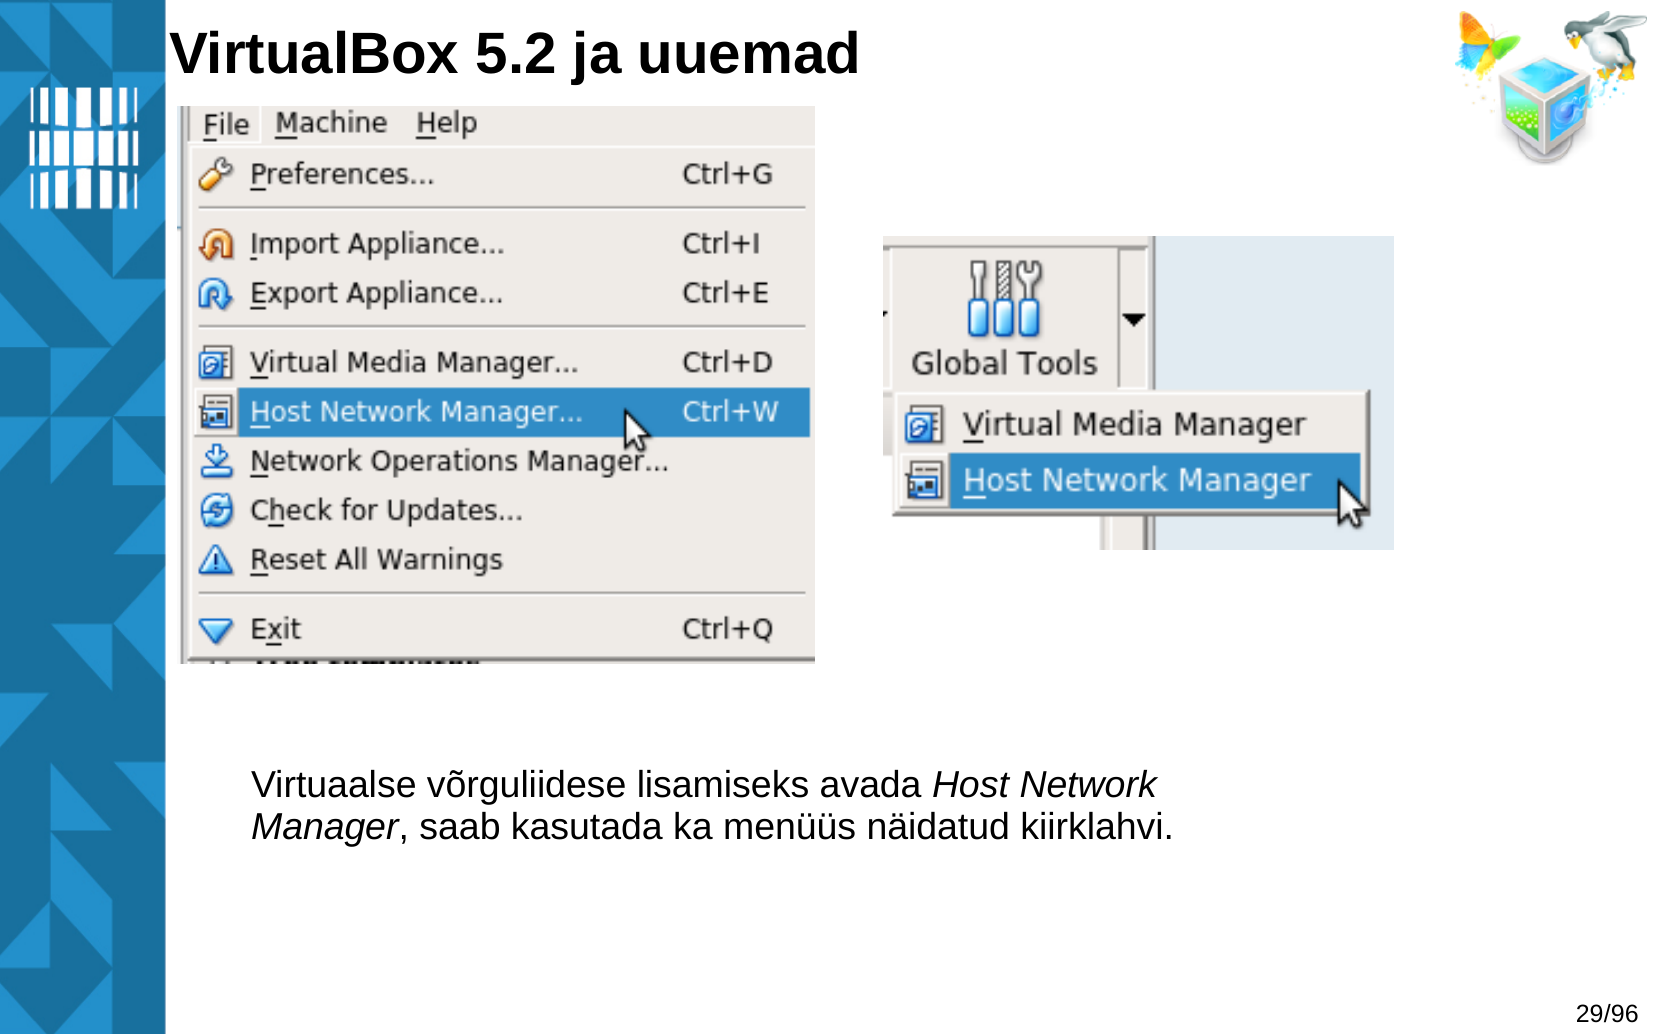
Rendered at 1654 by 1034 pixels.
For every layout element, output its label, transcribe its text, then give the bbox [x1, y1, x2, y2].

picture [177, 106, 815, 664]
title VirtualBox 5.2 ja uuemad [169, 11, 1571, 95]
picture [1452, 7, 1653, 166]
picture [883, 236, 1394, 550]
text_box Virtuaalse võrguliidese lisamiseks avada Host Network Manager, saab kasutada ka menüüs näidatud kiirklahvi. [236, 755, 1205, 855]
